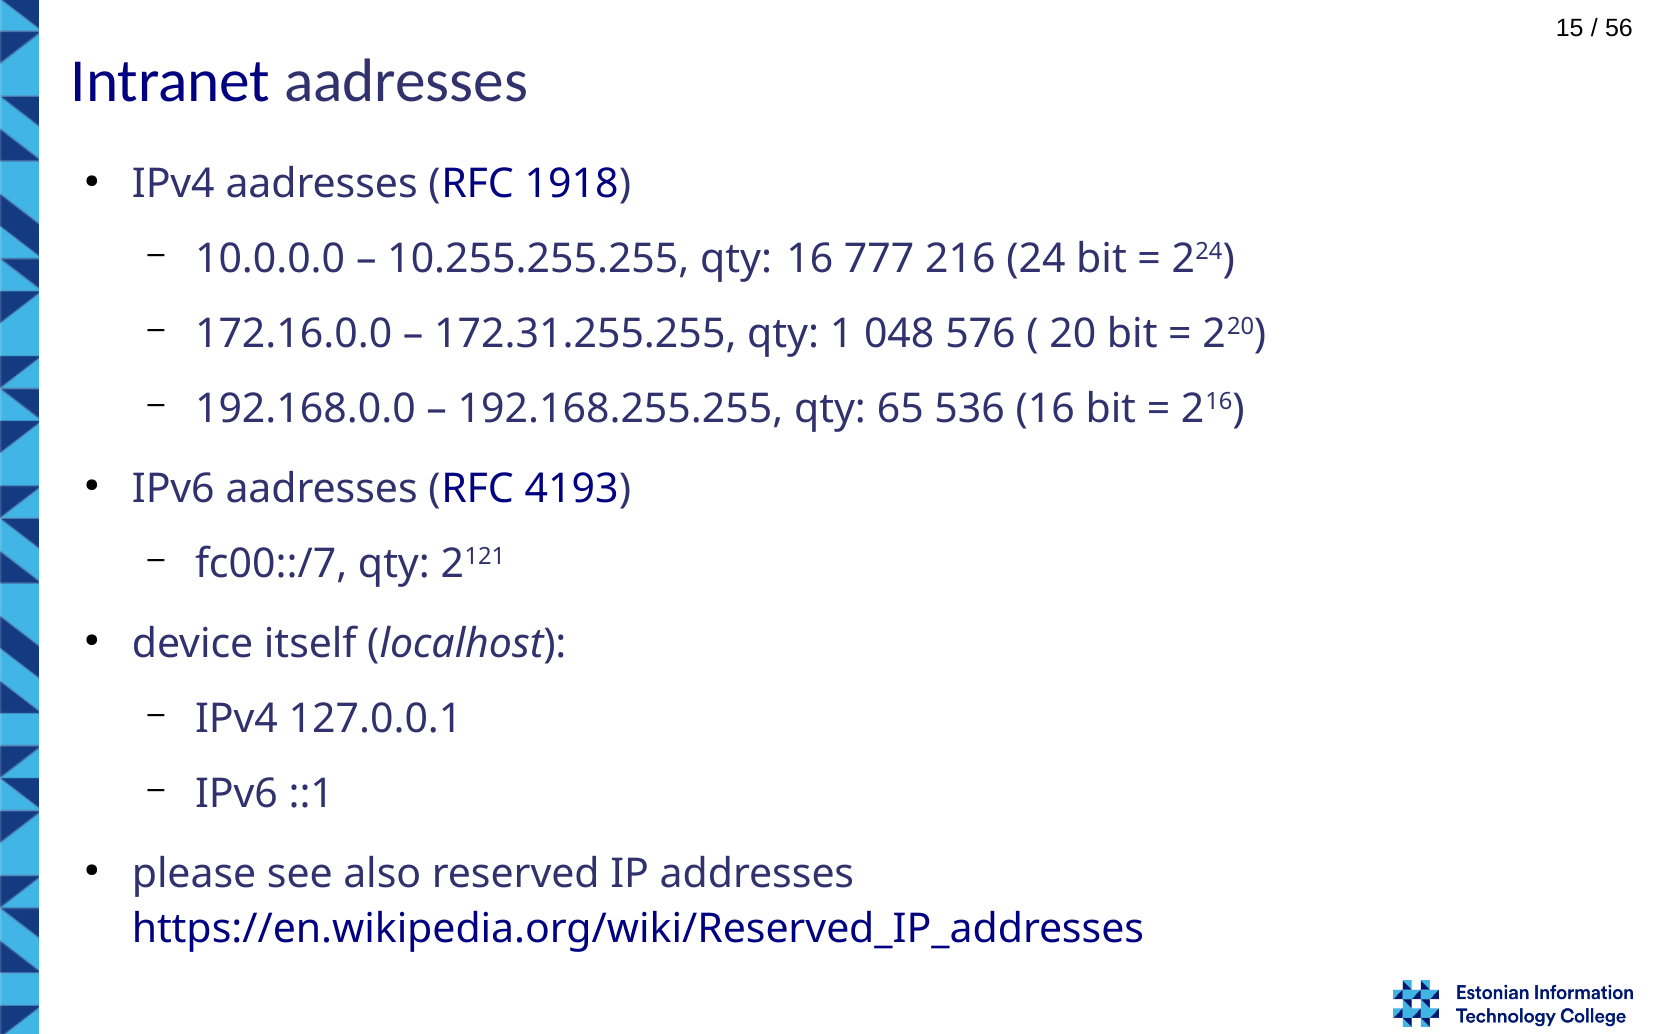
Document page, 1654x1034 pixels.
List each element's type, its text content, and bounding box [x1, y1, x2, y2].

title Intranet aadresses [70, 41, 1630, 130]
picture [1393, 980, 1633, 1027]
list IPv4 aadresses (RFC 1918) 10.0.0.0 – 10.255.255.255, qty: 16 777 216 (24 bit = 224) 172.16.0.0 – 172.31.255.255, qty: 1 048 576 ( 20 bit = 220) 192.168.0.0 – 192.168.255.255, qty: 65 536 (16 bit = 216) IPv6 aadresses (RFC 4193) fc00::/7, qty: 2121 device itself (localhost): IPv4 127.0.0.1 IPv6 ::1 please see also reserved IP addresses https://en.wikipedia.org/wiki/Reserved_IP_addresses [68, 153, 1630, 957]
